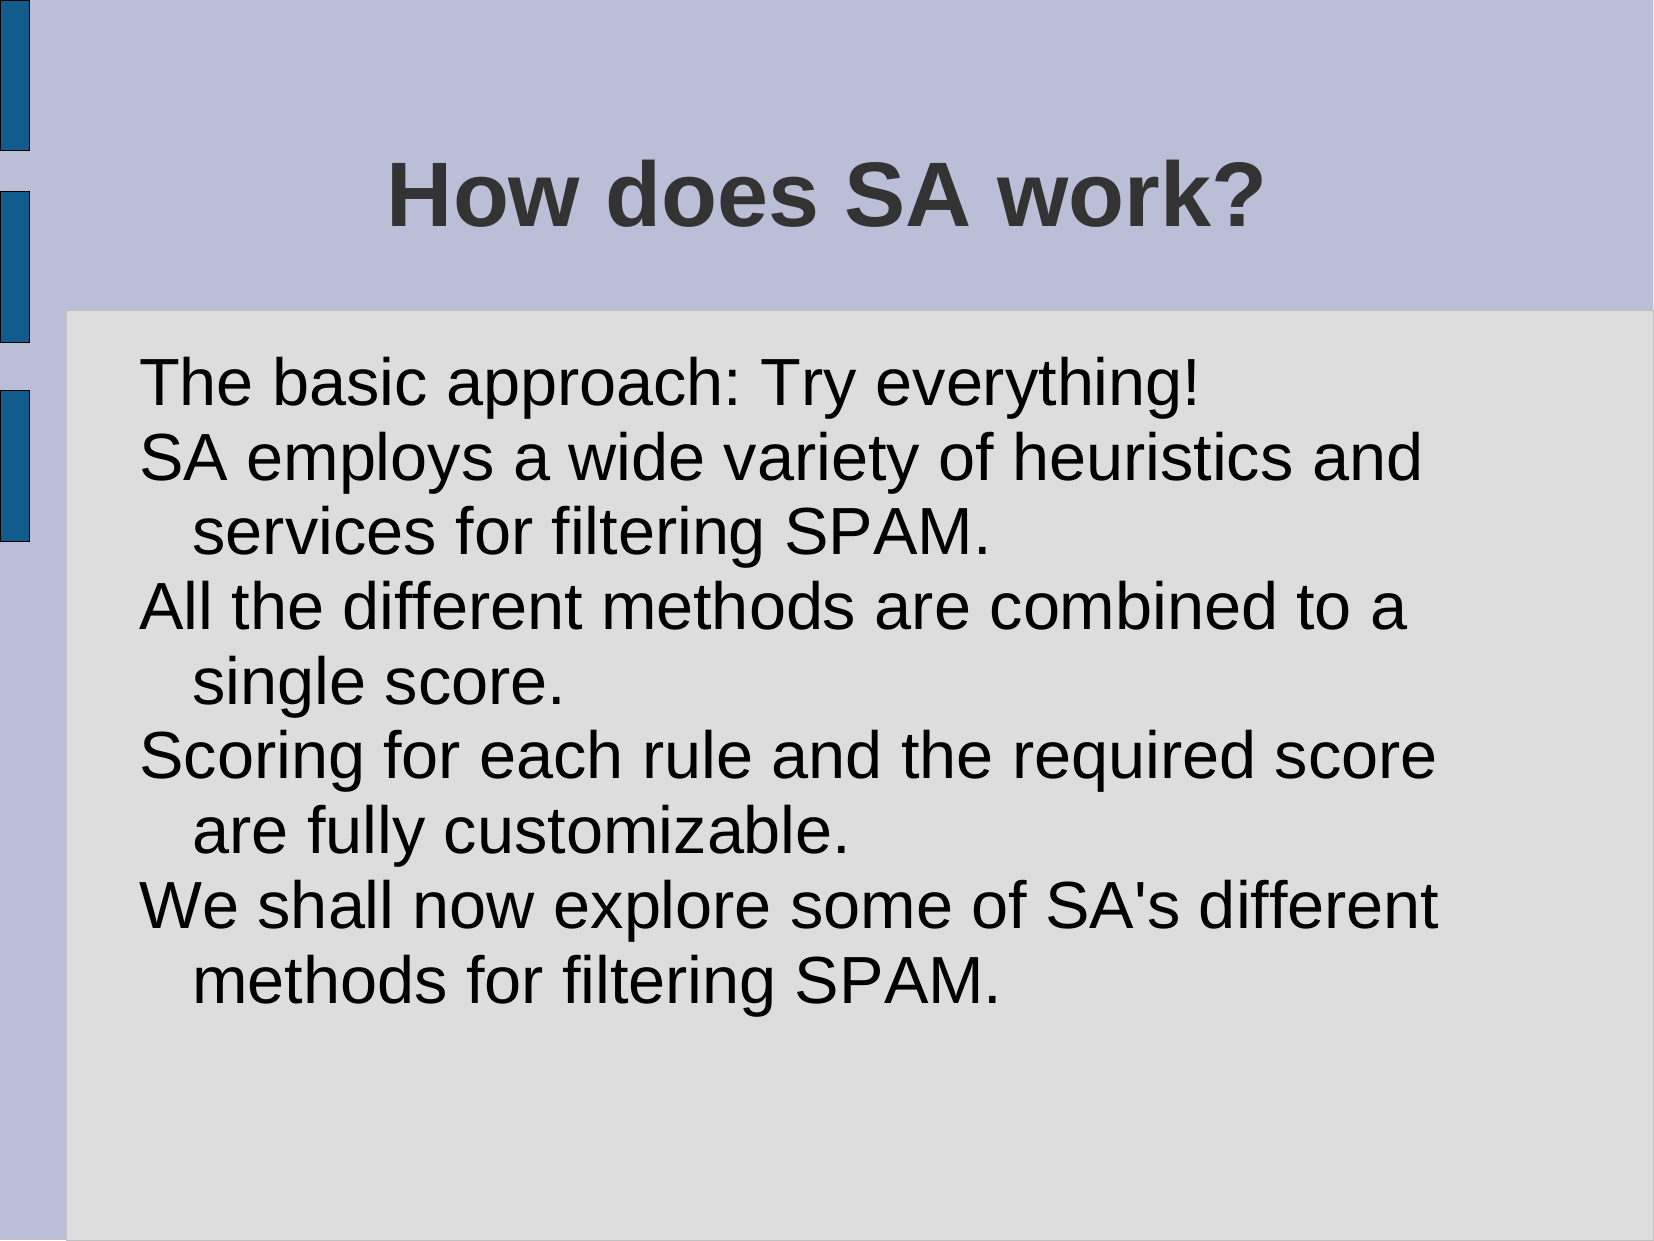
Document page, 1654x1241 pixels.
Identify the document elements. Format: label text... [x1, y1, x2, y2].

list The basic approach: Try everything! SA employs a wide variety of heuristics and services for filtering SPAM. All the different methods are combined to a single score. Scoring for each rule and the required score are fully customizable. We shall now explore some of SA's different methods for filtering SPAM. [121, 344, 1534, 1127]
title How does SA work? [121, 91, 1534, 299]
